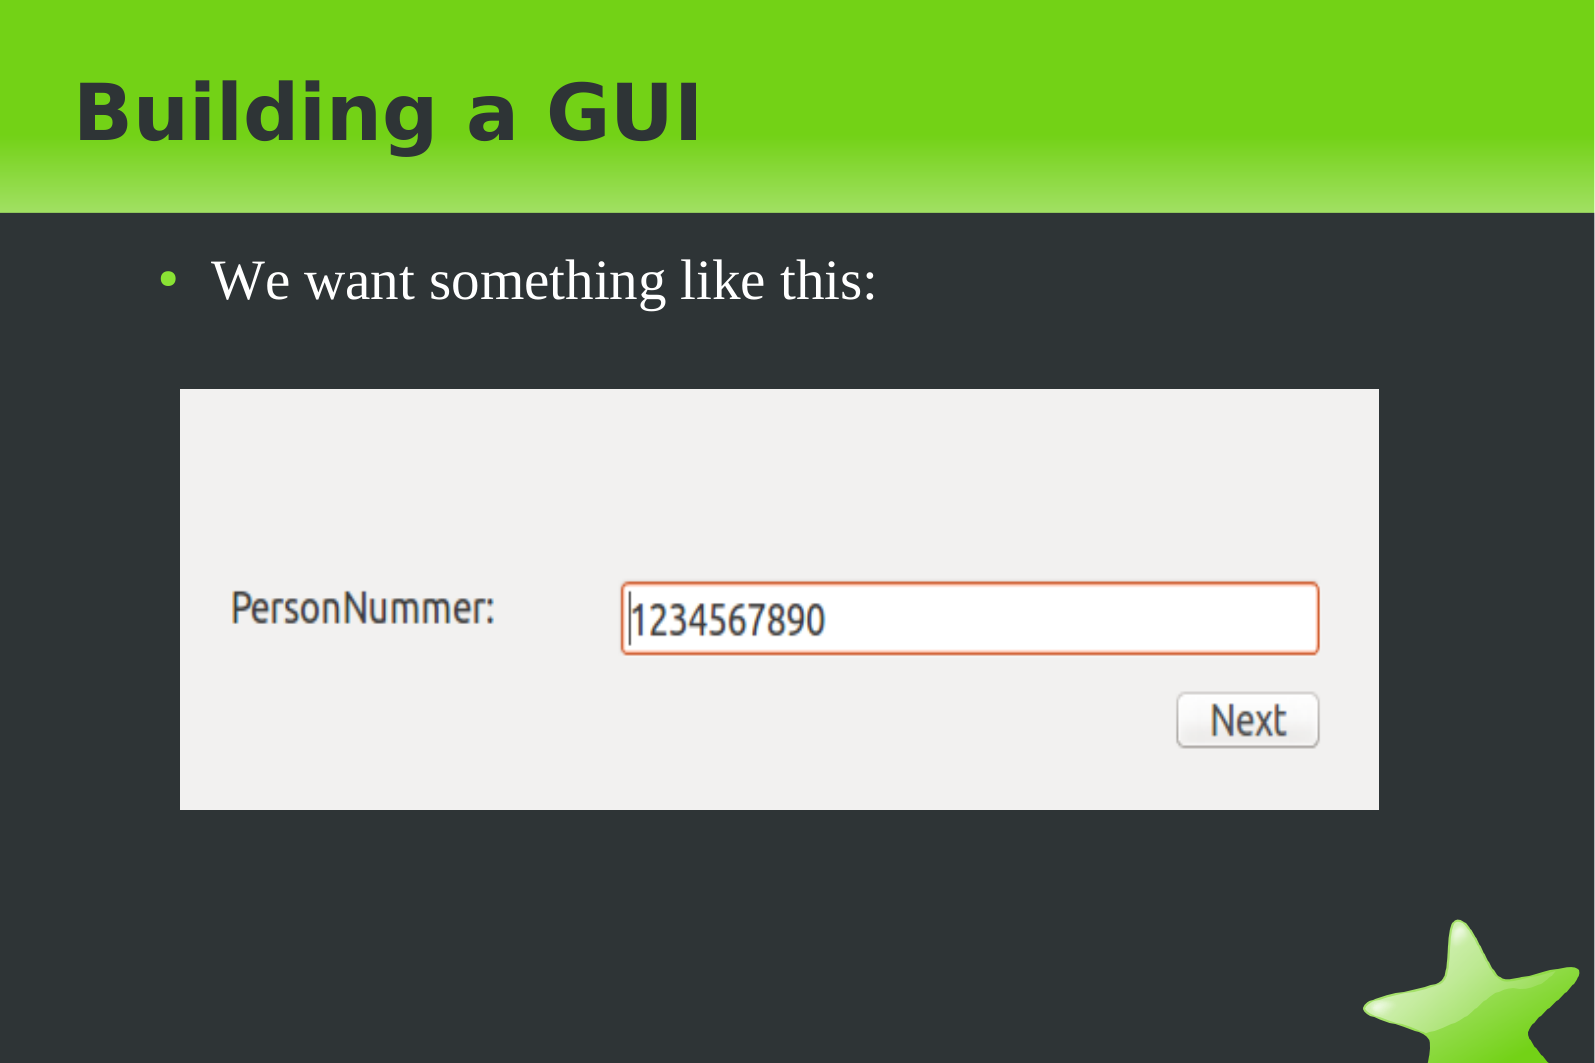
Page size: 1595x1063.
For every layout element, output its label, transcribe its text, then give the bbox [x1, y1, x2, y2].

title Building a GUI [74, 25, 1510, 203]
picture [0, 0, 1595, 1063]
list We want something like this: [79, 248, 1515, 951]
